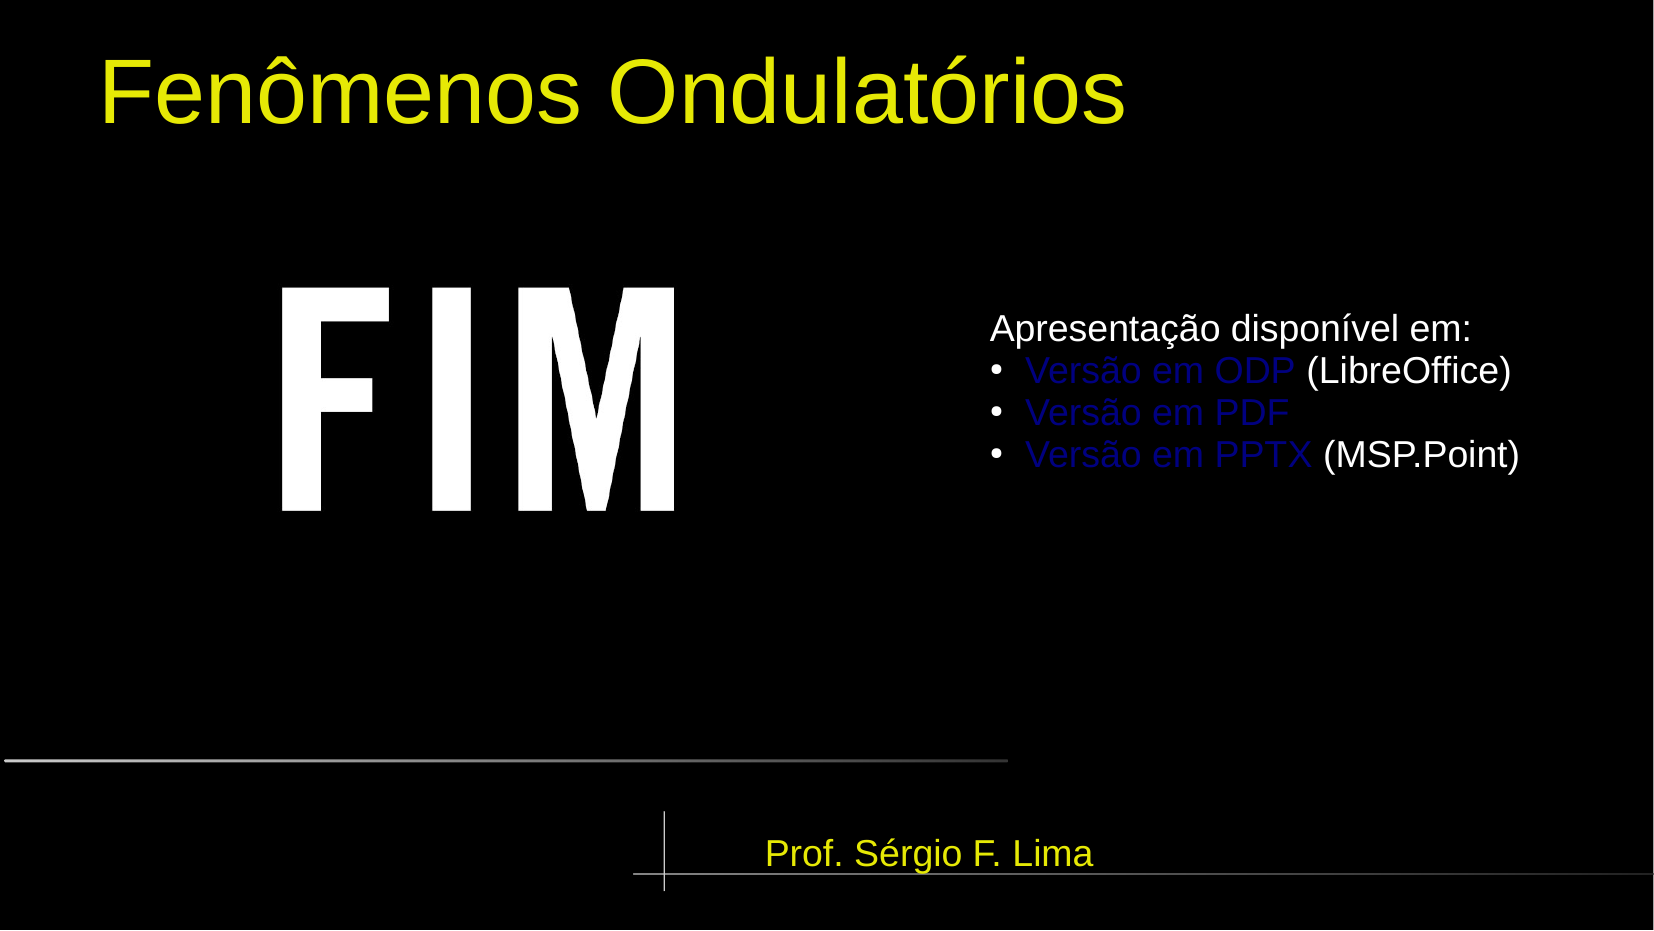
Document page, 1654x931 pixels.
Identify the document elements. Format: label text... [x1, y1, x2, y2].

text_box Prof. Sérgio F. Lima [750, 825, 1238, 882]
text_box Apresentação disponível em: Versão em ODP (LibreOffice) Versão em PDF Versão em PPTX (MSP.Point) [975, 300, 1538, 483]
title Fenômenos Ondulatórios [98, 37, 1576, 146]
picture [91, 135, 863, 676]
